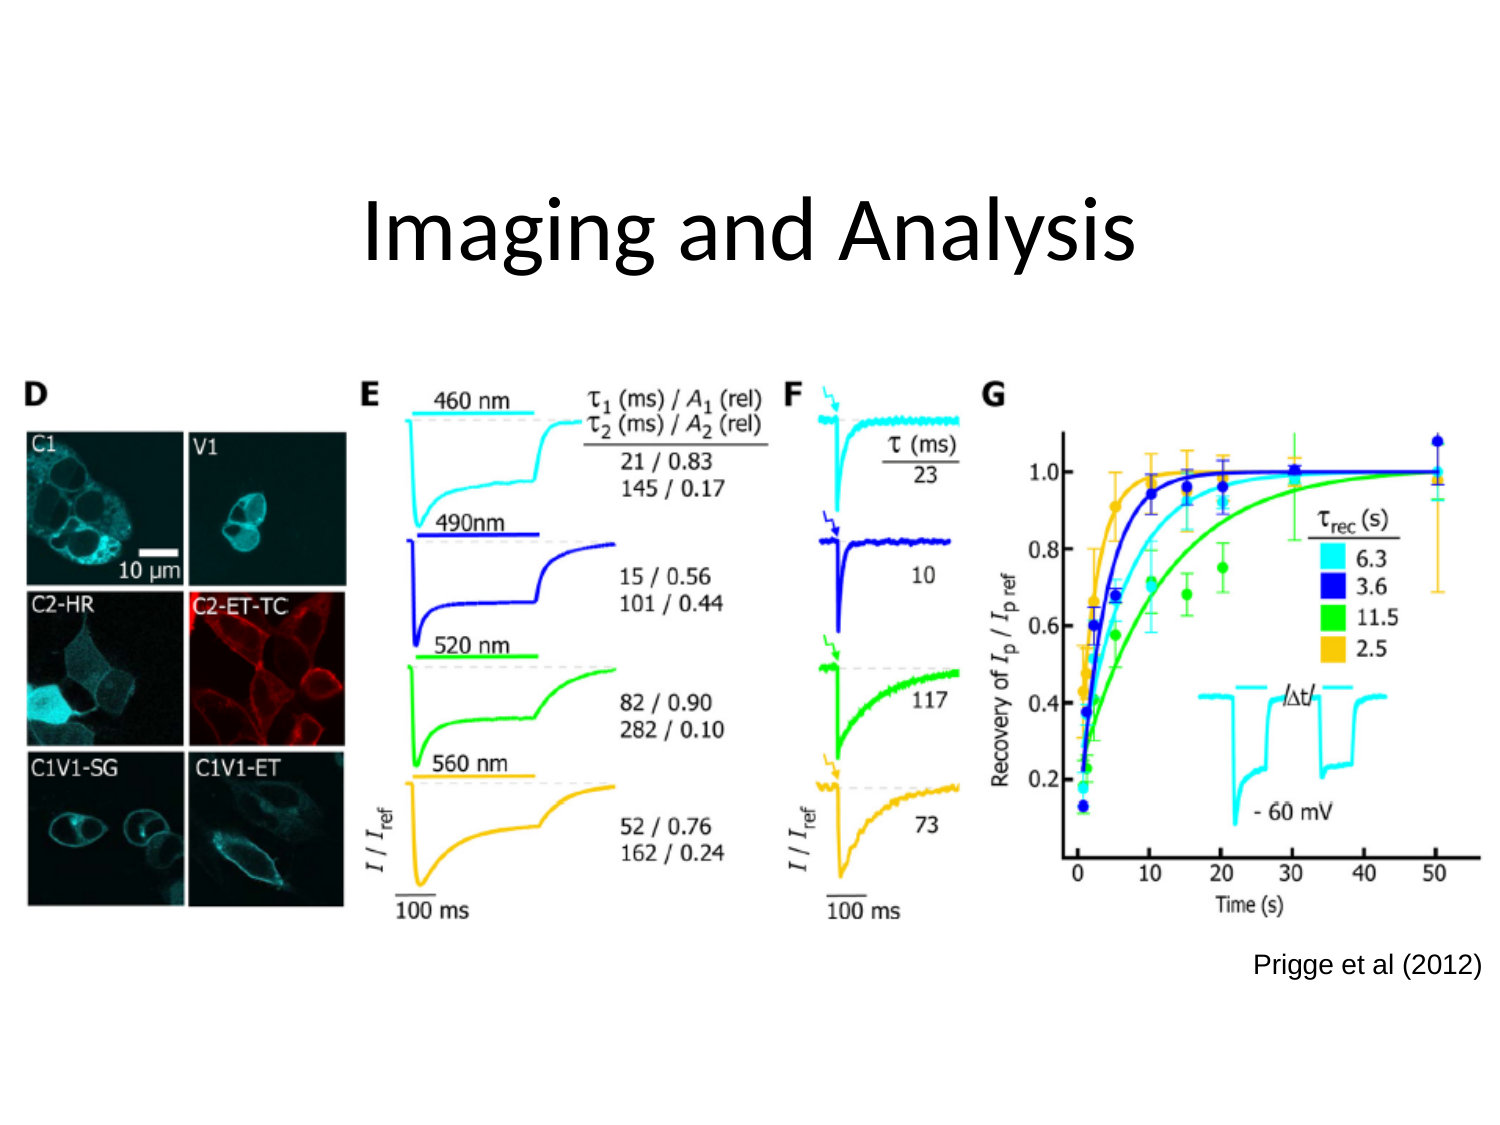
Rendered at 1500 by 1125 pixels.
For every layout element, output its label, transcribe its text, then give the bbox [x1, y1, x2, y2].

picture [5, 365, 1495, 927]
title Imaging and Analysis [103, 141, 1397, 306]
text_box Prigge et al (2012) [1238, 938, 1500, 989]
